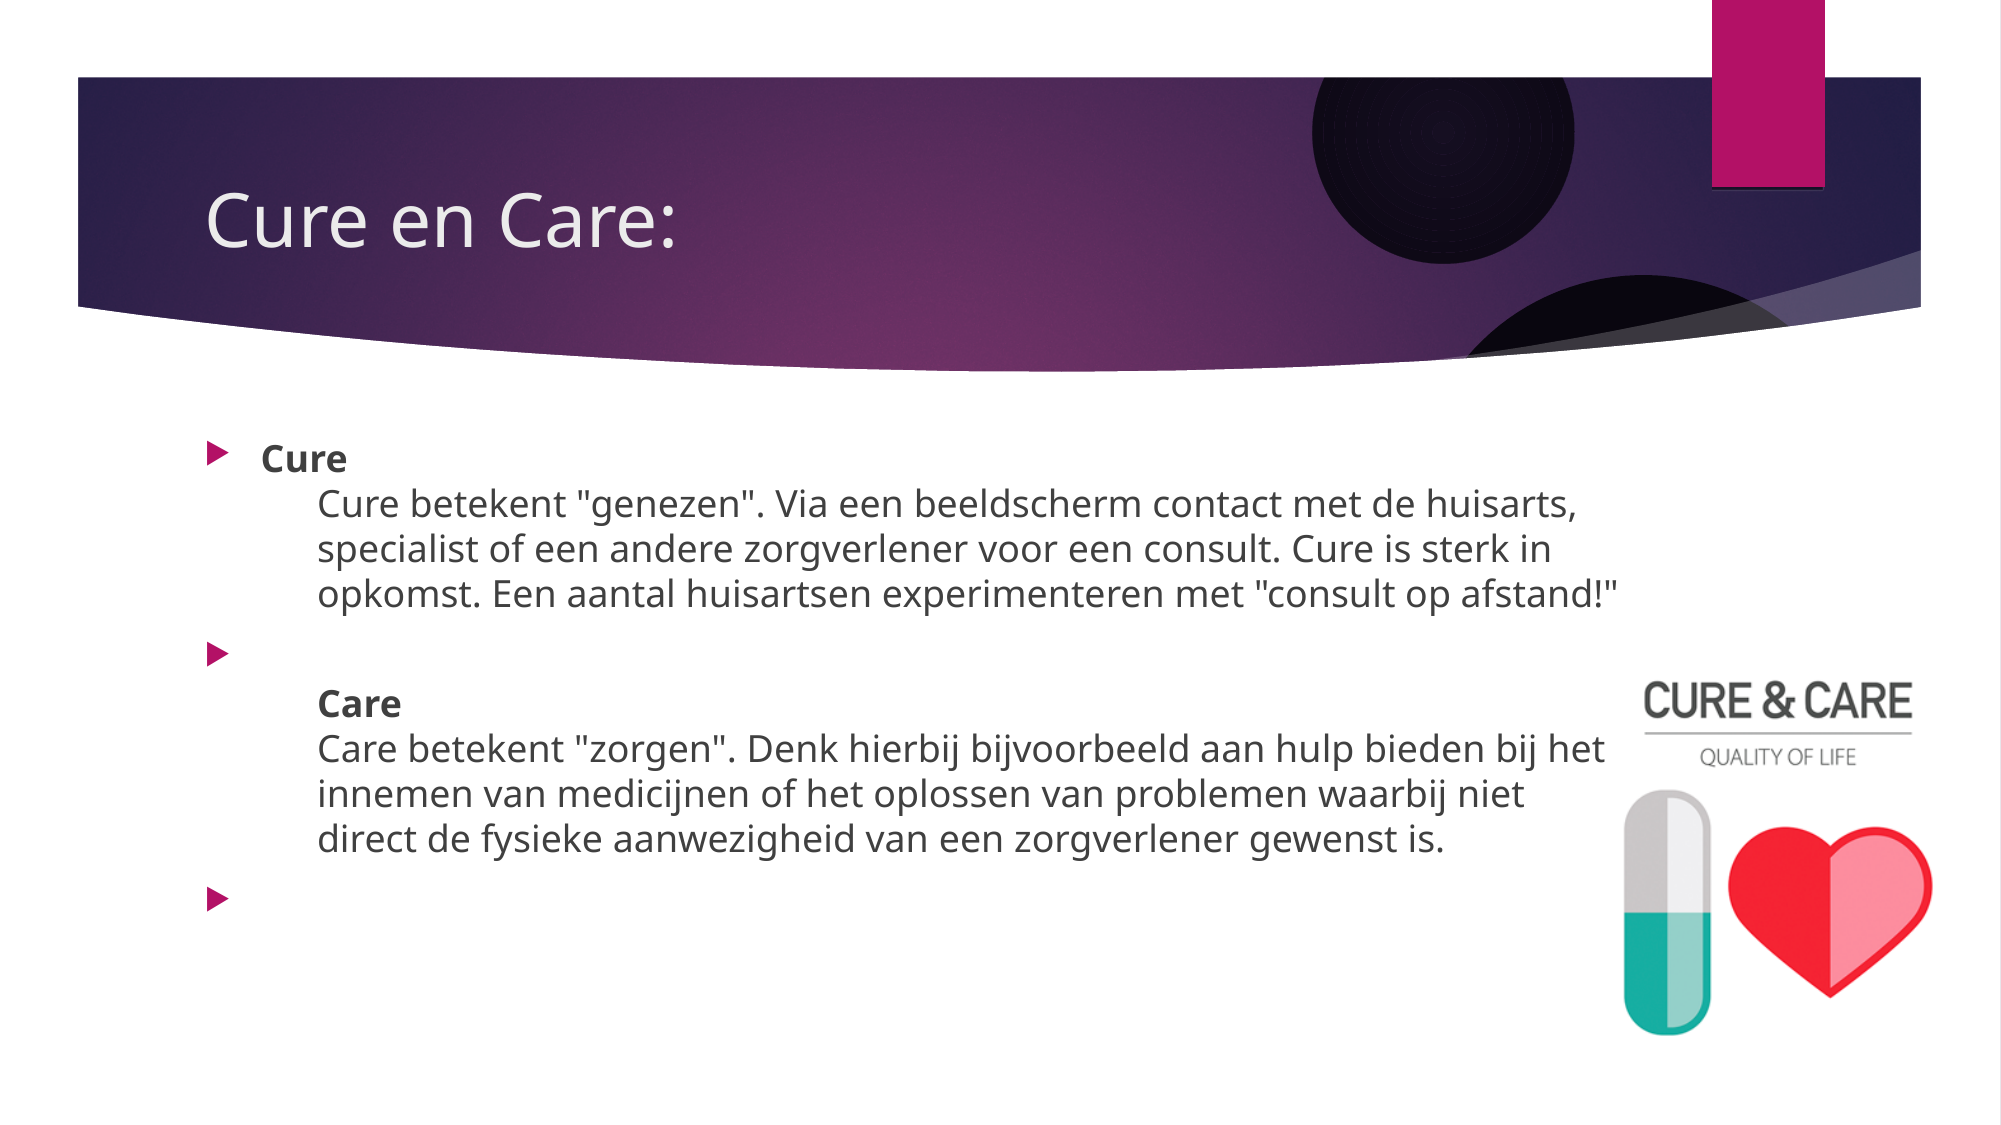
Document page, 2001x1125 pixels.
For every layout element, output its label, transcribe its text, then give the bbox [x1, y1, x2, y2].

list Cure Cure betekent "genezen". Via een beeldscherm contact met de huisarts, specialist of een andere zorgverlener voor een consult. Cure is sterk in opkomst. Een aantal huisartsen experimenteren met "consult op afstand!" Care Care betekent "zorgen". Denk hierbij bijvoorbeeld aan hulp bieden bij het innemen van medicijnen of het oplossen van problemen waarbij niet direct de fysieke aanwezigheid van een zorgverlener gewenst is. [189, 427, 1638, 988]
picture [1563, 623, 2000, 1070]
title Cure en Care: [189, 159, 1627, 276]
